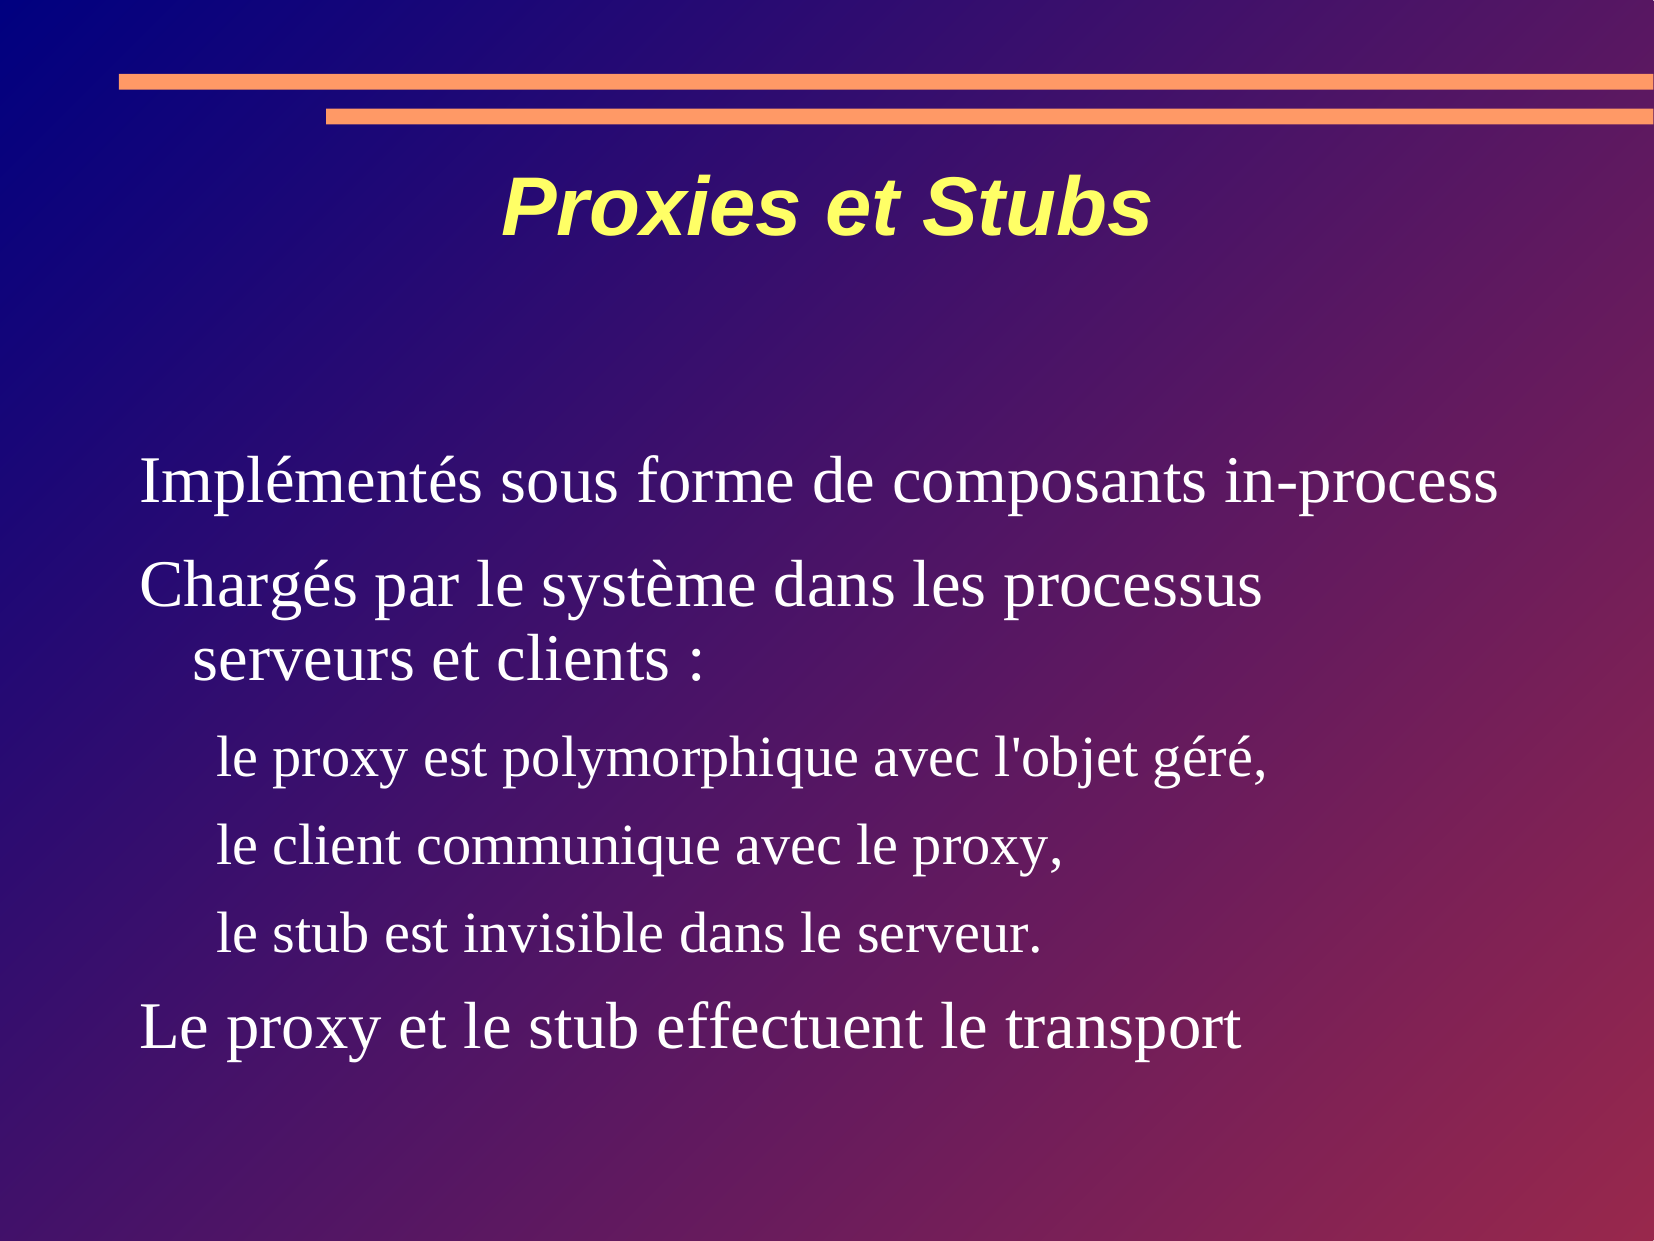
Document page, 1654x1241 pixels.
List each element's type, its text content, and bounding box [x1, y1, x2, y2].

title Proxies et Stubs [121, 102, 1534, 311]
list Implémentés sous forme de composants in-process Chargés par le système dans les processus serveurs et clients : le proxy est polymorphique avec l'objet géré, le client communique avec le proxy, le stub est invisible dans le serveur. Le proxy et le stub effectuent le transport [121, 443, 1582, 1127]
